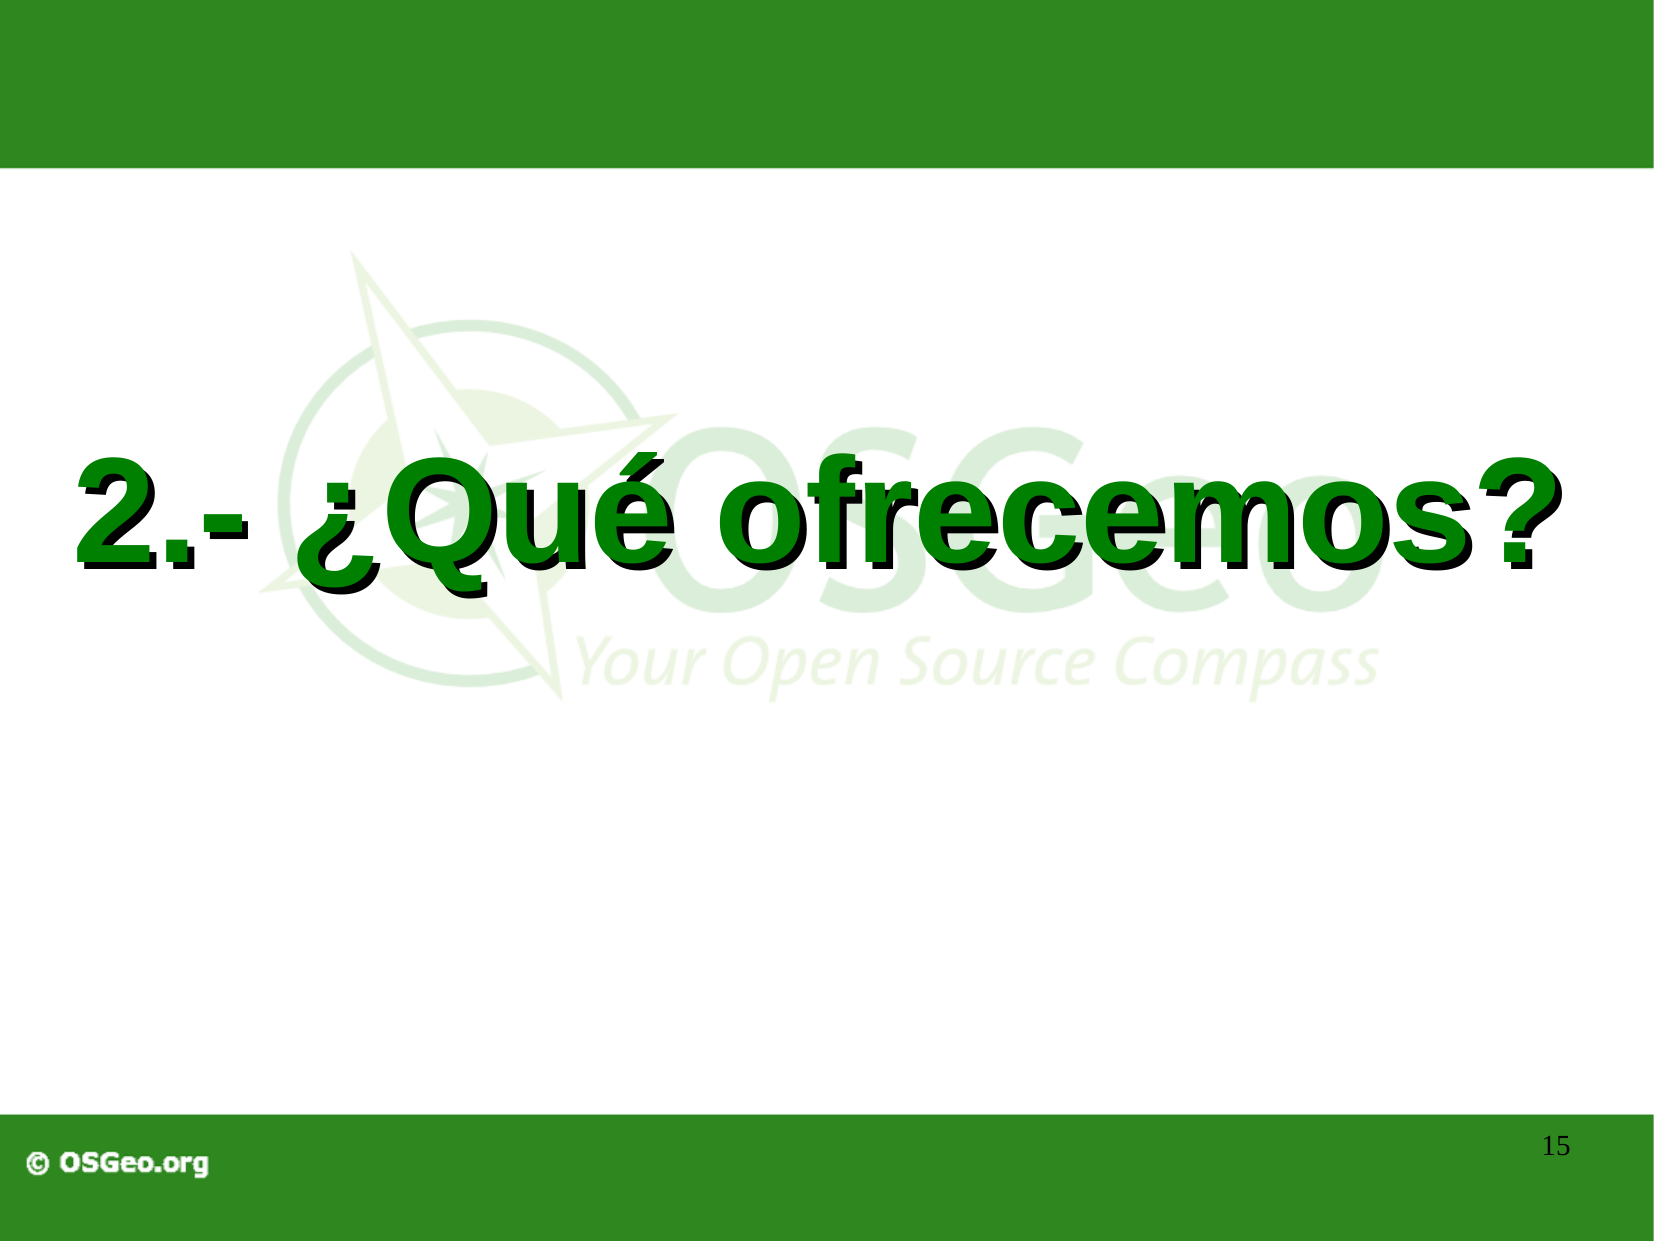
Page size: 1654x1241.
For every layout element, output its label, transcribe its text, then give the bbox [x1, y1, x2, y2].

picture [0, 0, 1654, 1241]
text_box 2.- ¿Qué ofrecemos? [58, 419, 1582, 628]
